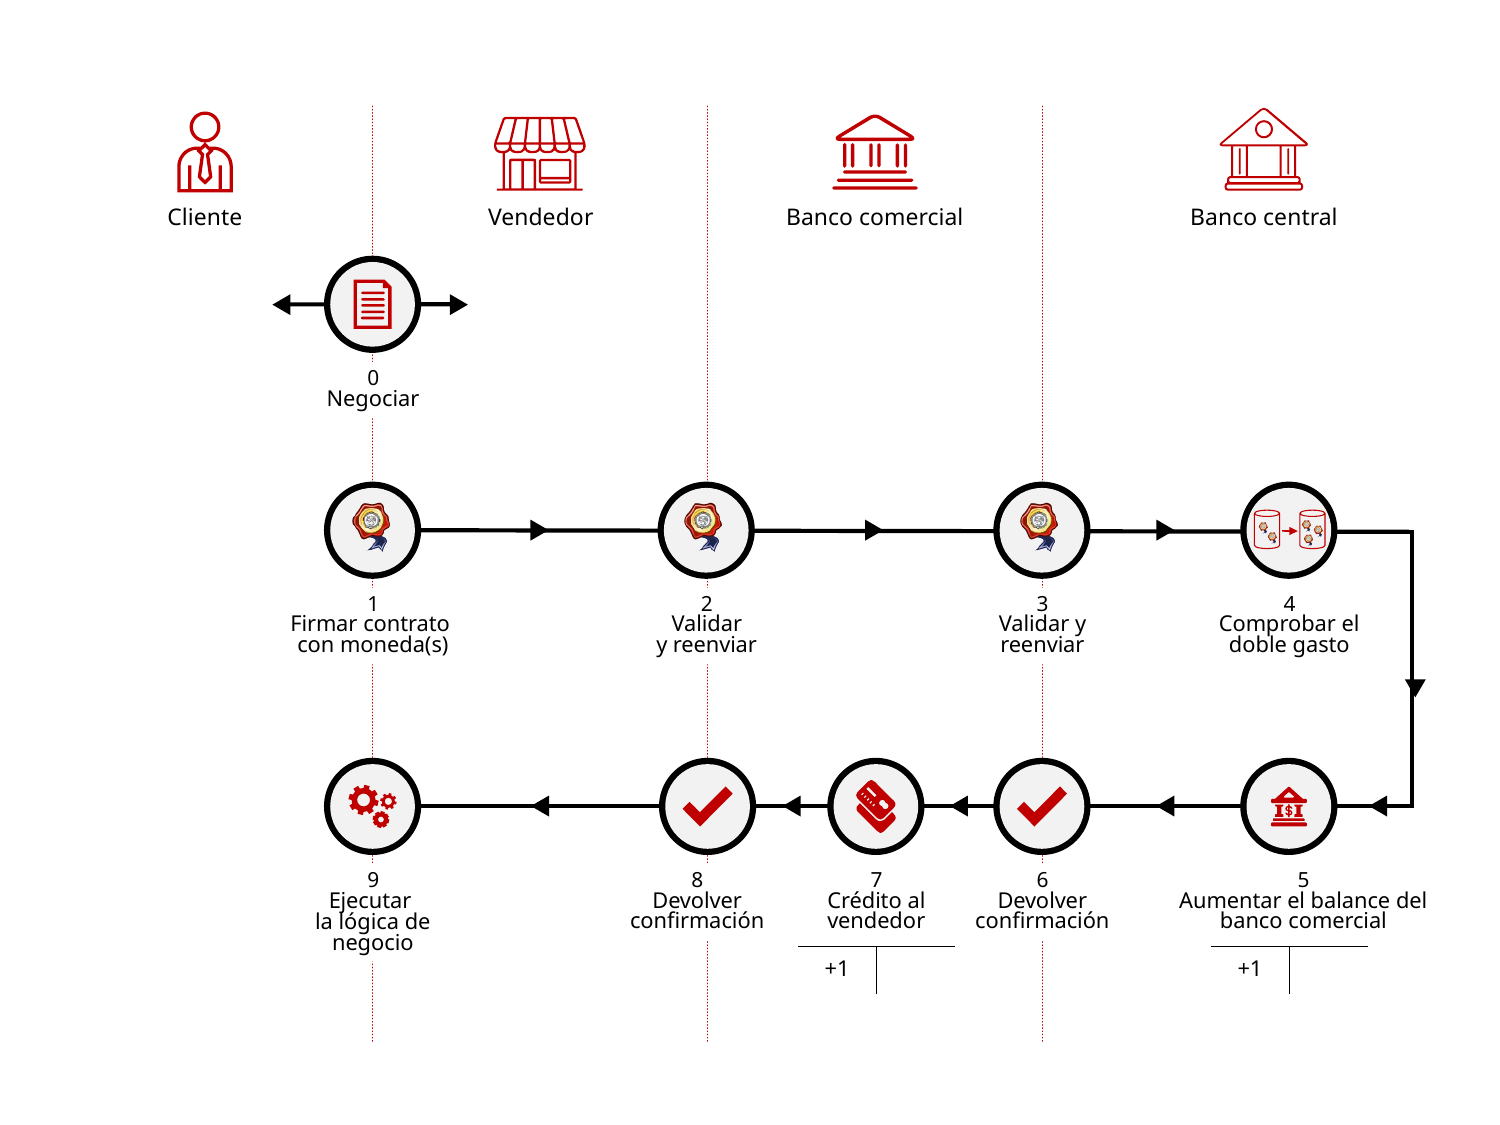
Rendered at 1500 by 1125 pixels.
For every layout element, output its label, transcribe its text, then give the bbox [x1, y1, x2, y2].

text_box [895, 143, 900, 168]
text_box 6 Devolver confirmación [964, 863, 1155, 941]
text_box [323, 481, 408, 565]
picture [669, 497, 742, 570]
text_box 0 Negociar [287, 361, 459, 418]
text_box [1156, 519, 1175, 541]
text_box 3 Validar y reenviar [944, 587, 1141, 665]
text_box [836, 178, 914, 182]
text_box 1 Firmar contrato con moneda(s) [275, 587, 471, 665]
text_box [449, 294, 468, 316]
text_box [869, 143, 873, 168]
text_box [657, 499, 669, 562]
text_box [782, 795, 801, 817]
picture [338, 497, 410, 570]
text_box [323, 757, 422, 856]
text_box +1 [807, 952, 867, 989]
text_box [1369, 795, 1388, 817]
text_box Banco comercial [726, 200, 1024, 238]
text_box [678, 570, 735, 579]
text_box [1240, 481, 1338, 579]
text_box 7 Crédito al vendedor [793, 863, 964, 941]
text_box [835, 114, 915, 168]
text_box [1006, 481, 1091, 563]
picture [1005, 497, 1078, 570]
picture [1298, 519, 1328, 551]
text_box [530, 795, 550, 817]
text_box [949, 795, 968, 817]
text_box [993, 757, 1091, 856]
text_box 4 Comprobar el doble gasto [1177, 587, 1402, 665]
text_box [865, 519, 884, 541]
text_box [832, 186, 918, 190]
text_box [993, 498, 1005, 562]
text_box Banco central [1118, 200, 1410, 238]
text_box [410, 499, 422, 562]
text_box [272, 294, 291, 316]
text_box [877, 143, 881, 168]
text_box [1404, 679, 1426, 698]
text_box [530, 519, 549, 541]
text_box [827, 757, 925, 856]
text_box +1 [1220, 952, 1280, 989]
text_box 2 Validar y reenviar [609, 587, 805, 665]
text_box [1240, 757, 1338, 856]
text_box [842, 170, 908, 174]
text_box [1014, 570, 1070, 579]
text_box Cliente [98, 200, 312, 238]
picture [1255, 520, 1282, 549]
text_box [903, 143, 908, 168]
text_box [494, 116, 586, 191]
text_box [323, 255, 422, 353]
text_box Vendedor [434, 200, 648, 238]
text_box [670, 481, 755, 564]
text_box [344, 570, 401, 579]
text_box [177, 111, 233, 193]
text_box 9 Ejecutar la lógica de negocio [268, 864, 478, 962]
text_box [658, 757, 757, 856]
text_box [1219, 107, 1308, 191]
text_box 5 Aumentar el balance del banco comercial [1155, 863, 1453, 941]
text_box 8 Devolver confirmación [602, 863, 793, 941]
text_box [1156, 795, 1175, 817]
